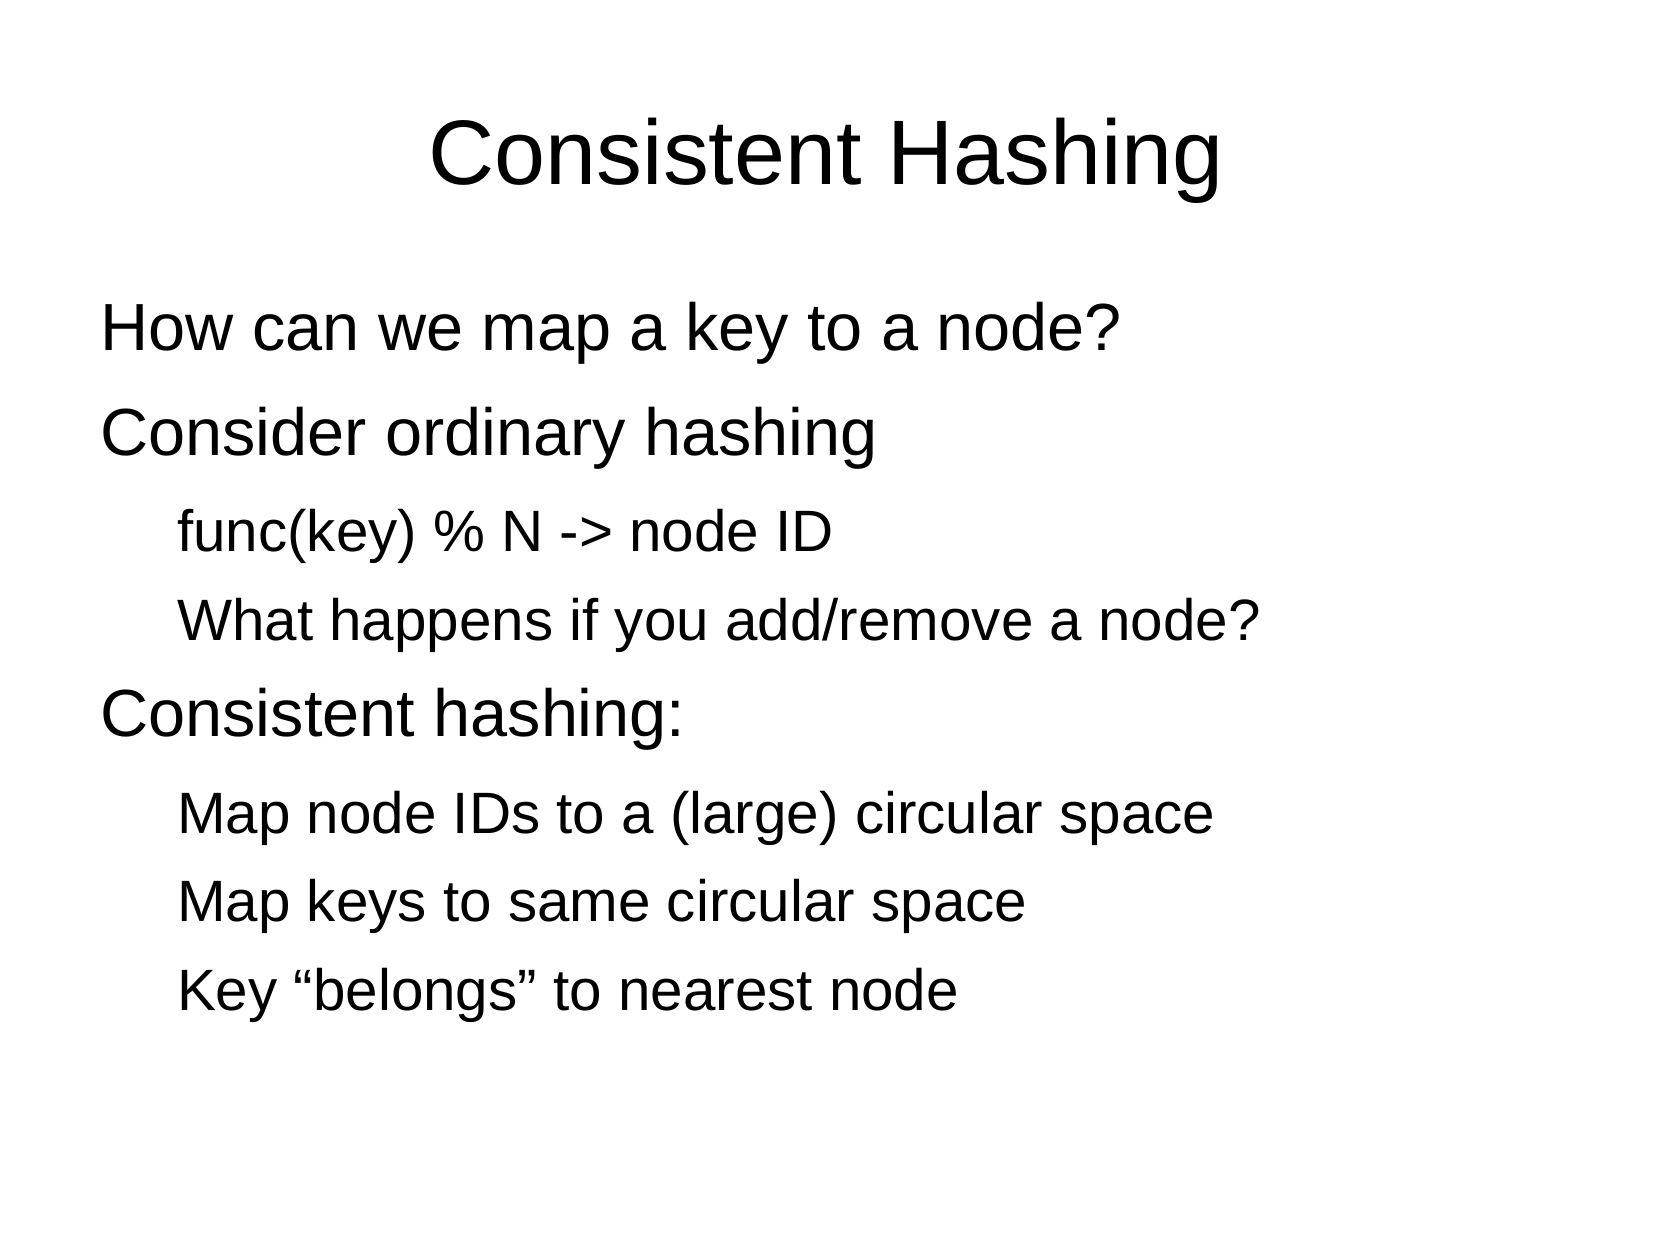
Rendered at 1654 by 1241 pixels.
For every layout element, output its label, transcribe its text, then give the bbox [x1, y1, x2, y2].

list How can we map a key to a node? Consider ordinary hashing func(key) % N -> node ID What happens if you add/remove a node? Consistent hashing: Map node IDs to a (large) circular space Map keys to same circular space Key “belongs” to nearest node [82, 290, 1571, 1094]
title Consistent Hashing [82, 56, 1571, 250]
